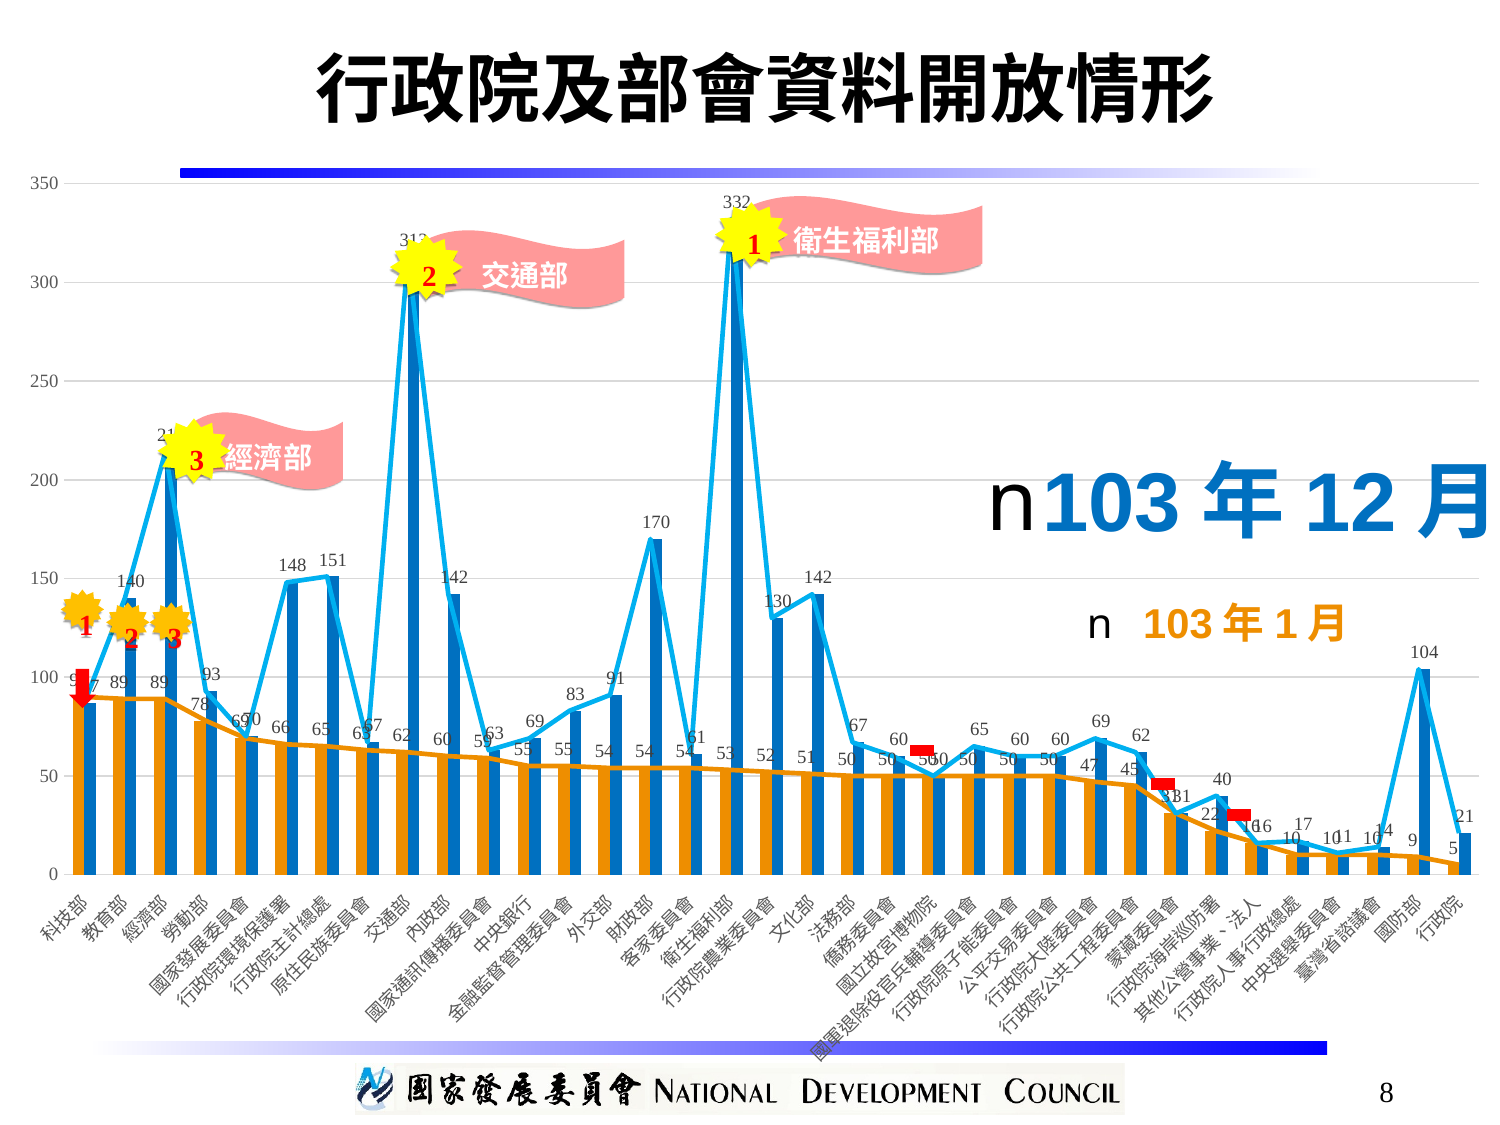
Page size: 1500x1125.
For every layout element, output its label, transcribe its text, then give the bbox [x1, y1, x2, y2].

text_box 3 [149, 602, 193, 643]
text_box 1 [714, 202, 788, 268]
text_box 103年12月 [971, 440, 1467, 557]
text_box 交通部 [430, 230, 625, 308]
chart [0, 154, 1500, 1086]
text_box 103年1月 [1071, 589, 1337, 656]
text_box 2 [389, 234, 463, 300]
text_box [68, 668, 97, 709]
text_box 經濟部 [196, 412, 343, 490]
text_box 1 [60, 589, 105, 630]
text_box [910, 745, 934, 756]
text_box 8 [1364, 1070, 1490, 1106]
text_box 衛生福利部 [754, 196, 983, 273]
text_box [1227, 809, 1251, 821]
text_box 2 [106, 602, 150, 643]
title 行政院及部會資料開放情形 [127, 13, 1403, 159]
text_box 3 [157, 418, 231, 484]
text_box [1151, 778, 1175, 790]
